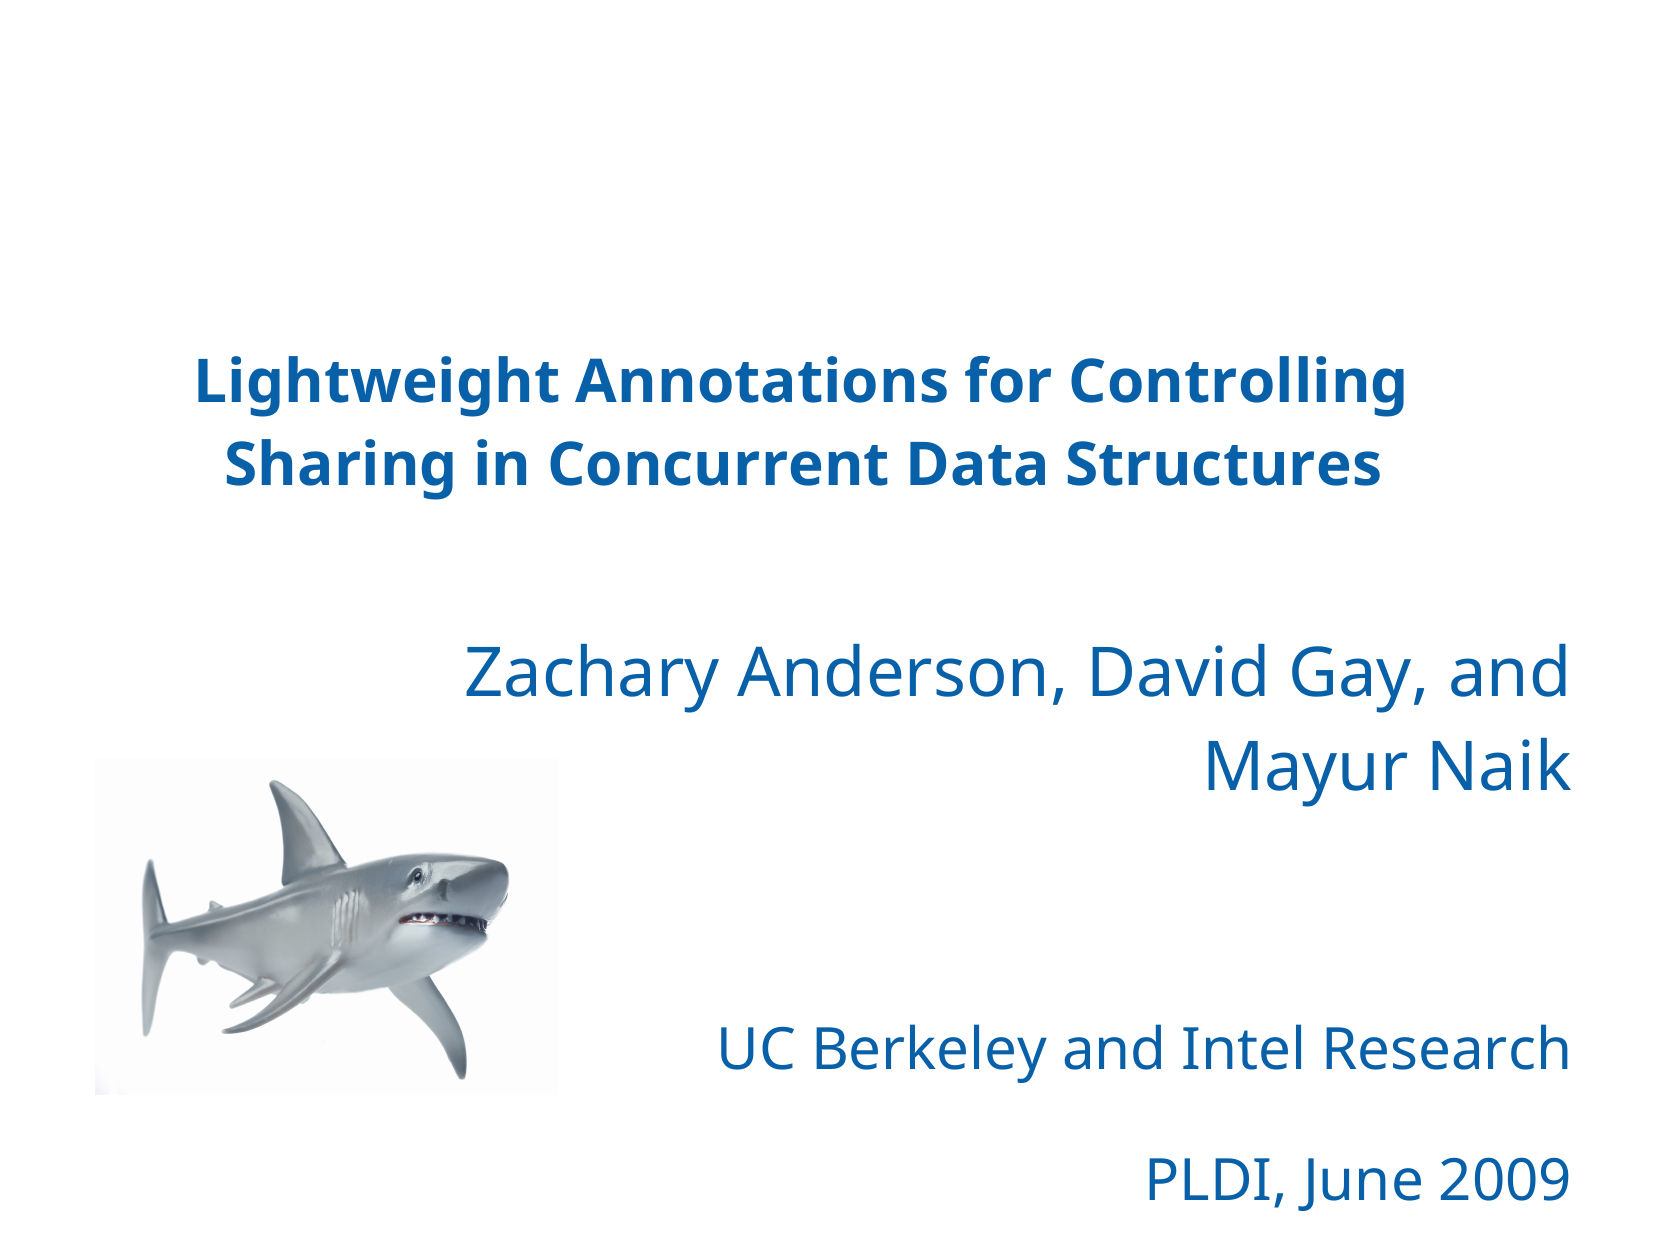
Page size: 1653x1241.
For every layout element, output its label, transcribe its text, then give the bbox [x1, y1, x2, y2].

title Lightweight Annotations for Controlling Sharing in Concurrent Data Structures [36, 337, 1612, 504]
subtitle Zachary Anderson, David Gay, and Mayur Naik UC Berkeley and Intel Research PLDI, June 2009 [427, 622, 1573, 1170]
picture [95, 758, 558, 1095]
